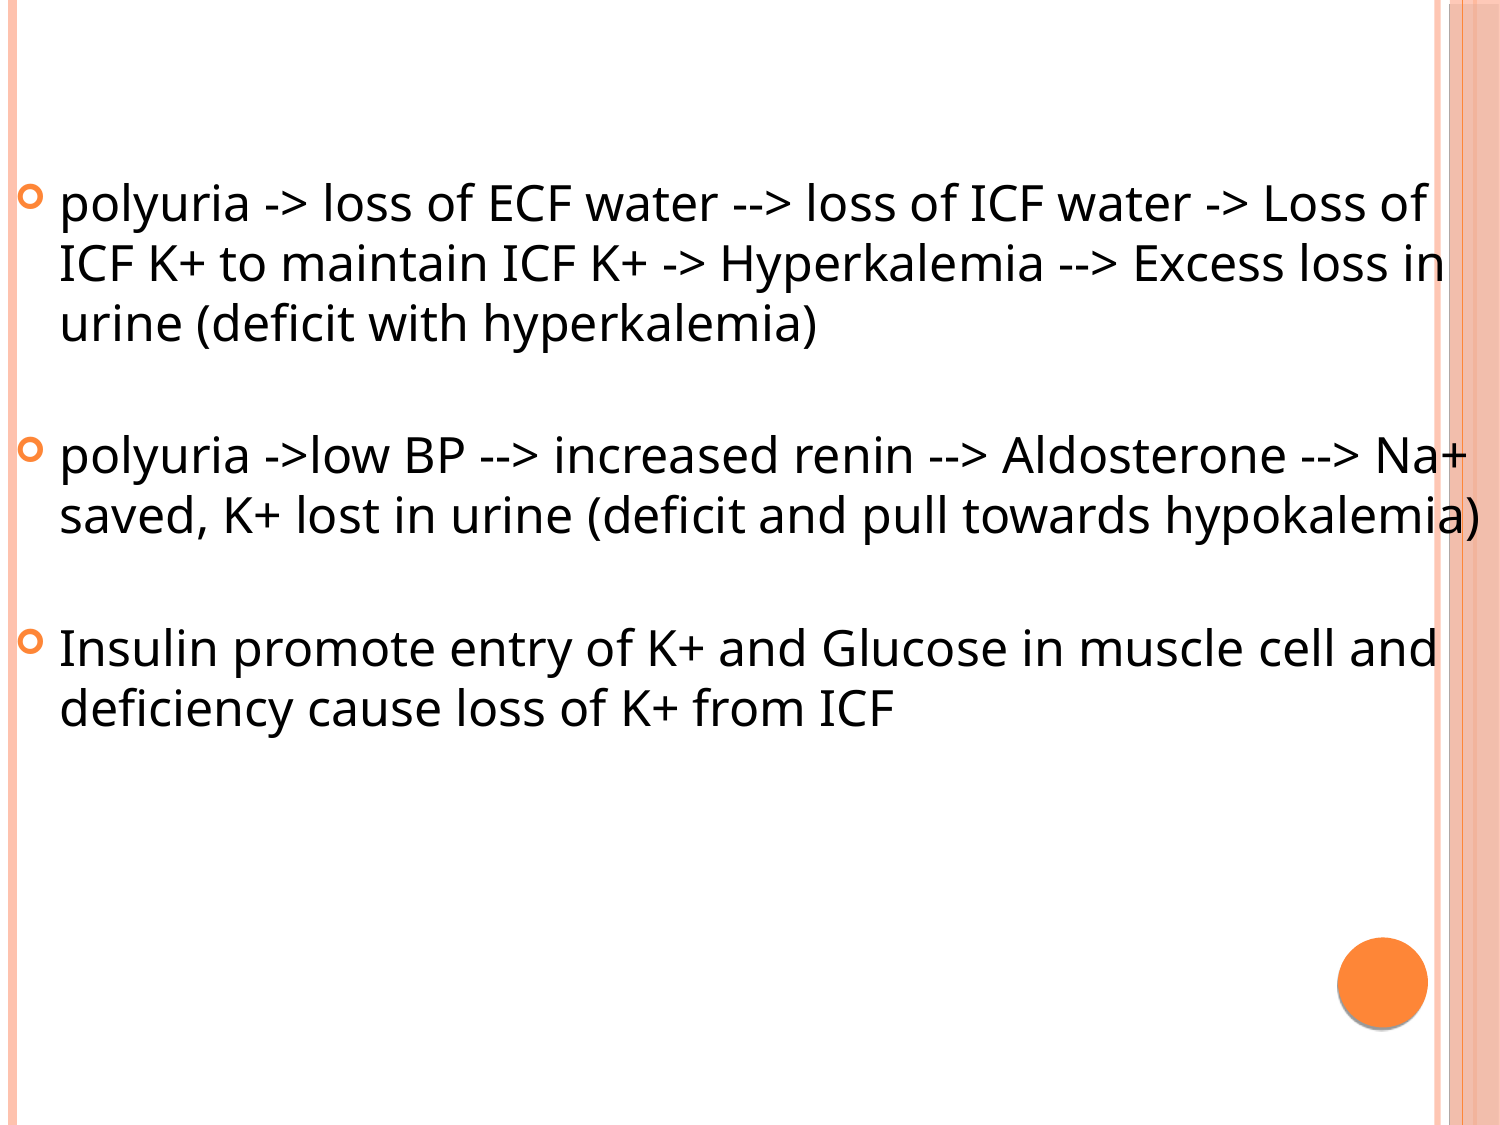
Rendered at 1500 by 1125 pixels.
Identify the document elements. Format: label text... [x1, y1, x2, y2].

list polyuria -> loss of ECF water --> loss of ICF water -> Loss of ICF K+ to maintain ICF K+ -> Hyperkalemia --> Excess loss in urine (deficit with hyperkalemia) polyuria ->low BP --> increased renin --> Aldosterone --> Na+ saved, K+ lost in urine (deficit and pull towards hypokalemia) Insulin promote entry of K+ and Glucose in muscle cell and deficiency cause loss of K+ from ICF [0, 164, 1500, 868]
